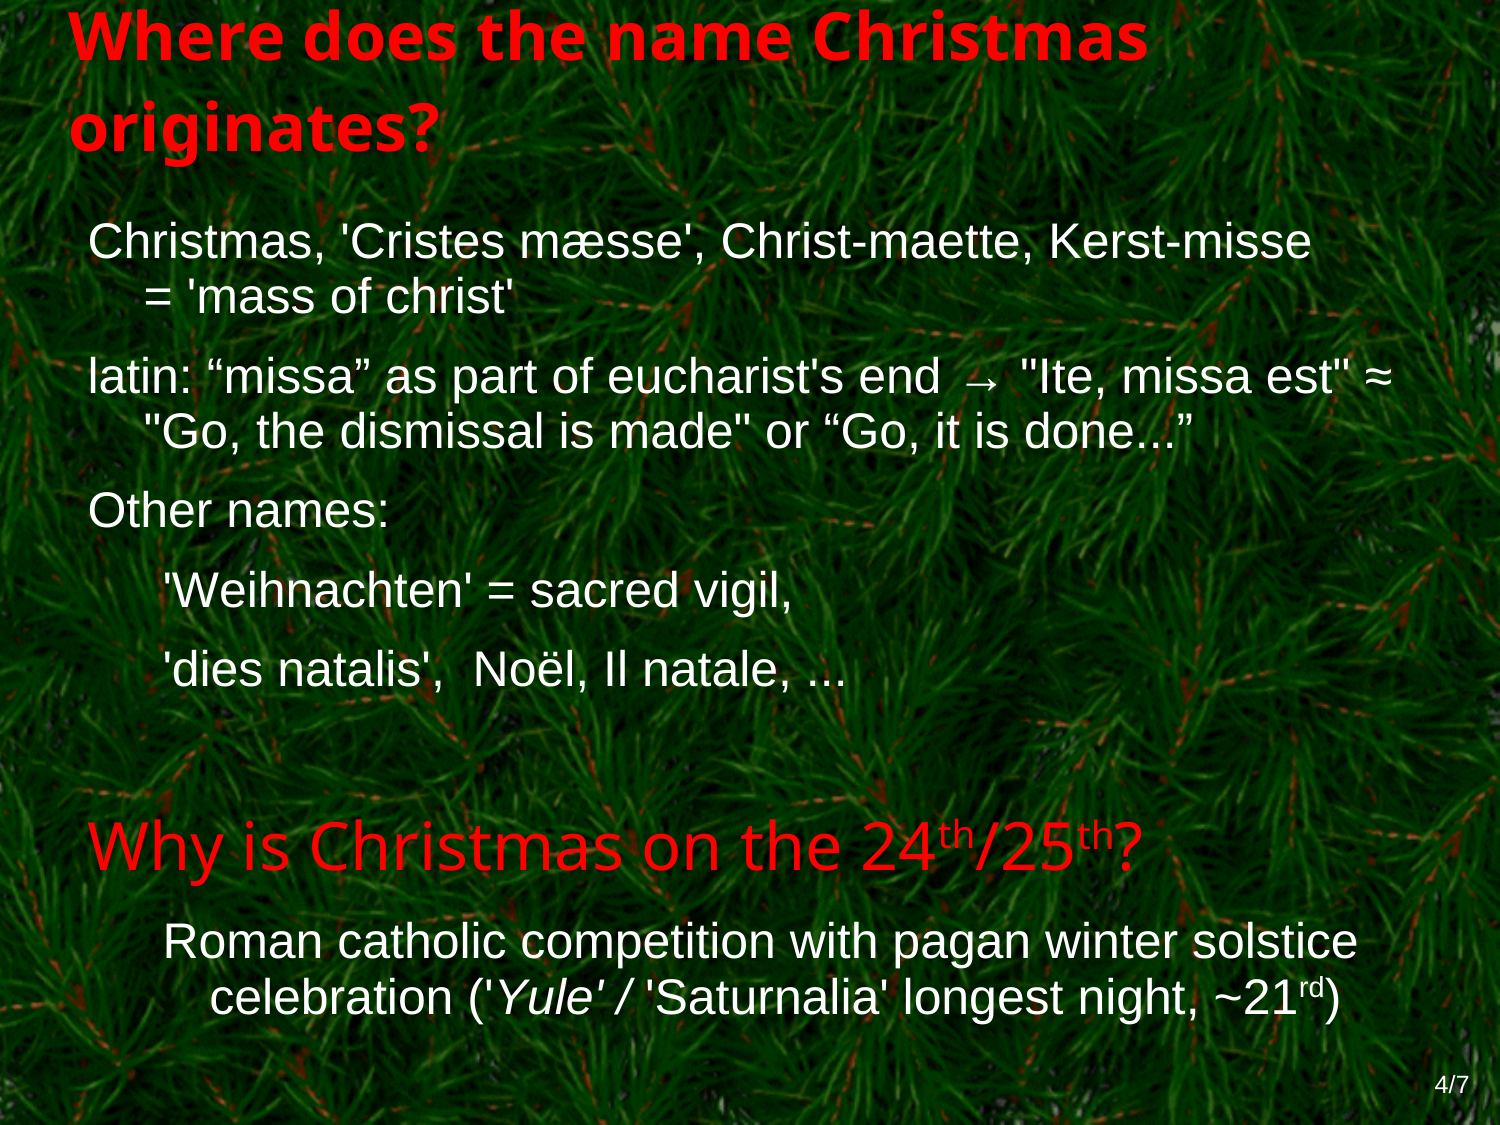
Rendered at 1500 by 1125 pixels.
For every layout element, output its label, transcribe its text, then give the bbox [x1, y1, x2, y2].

picture [0, 0, 1500, 1125]
list Christmas, 'Cristes mæsse', Christ-maette, Kerst-misse = 'mass of christ' latin: “missa” as part of eucharist's end → "Ite, missa est" ≈ "Go, the dismissal is made" or “Go, it is done...” Other names: 'Weihnachten' = sacred vigil, 'dies natalis', Noël, Il natale, ... Why is Christmas on the 24th/25th? Roman catholic competition with pagan winter solstice celebration ('Yule' / 'Saturnalia' longest night, ~21rd) [87, 213, 1438, 1030]
title Where does the name Christmas originates? [68, 0, 1460, 161]
